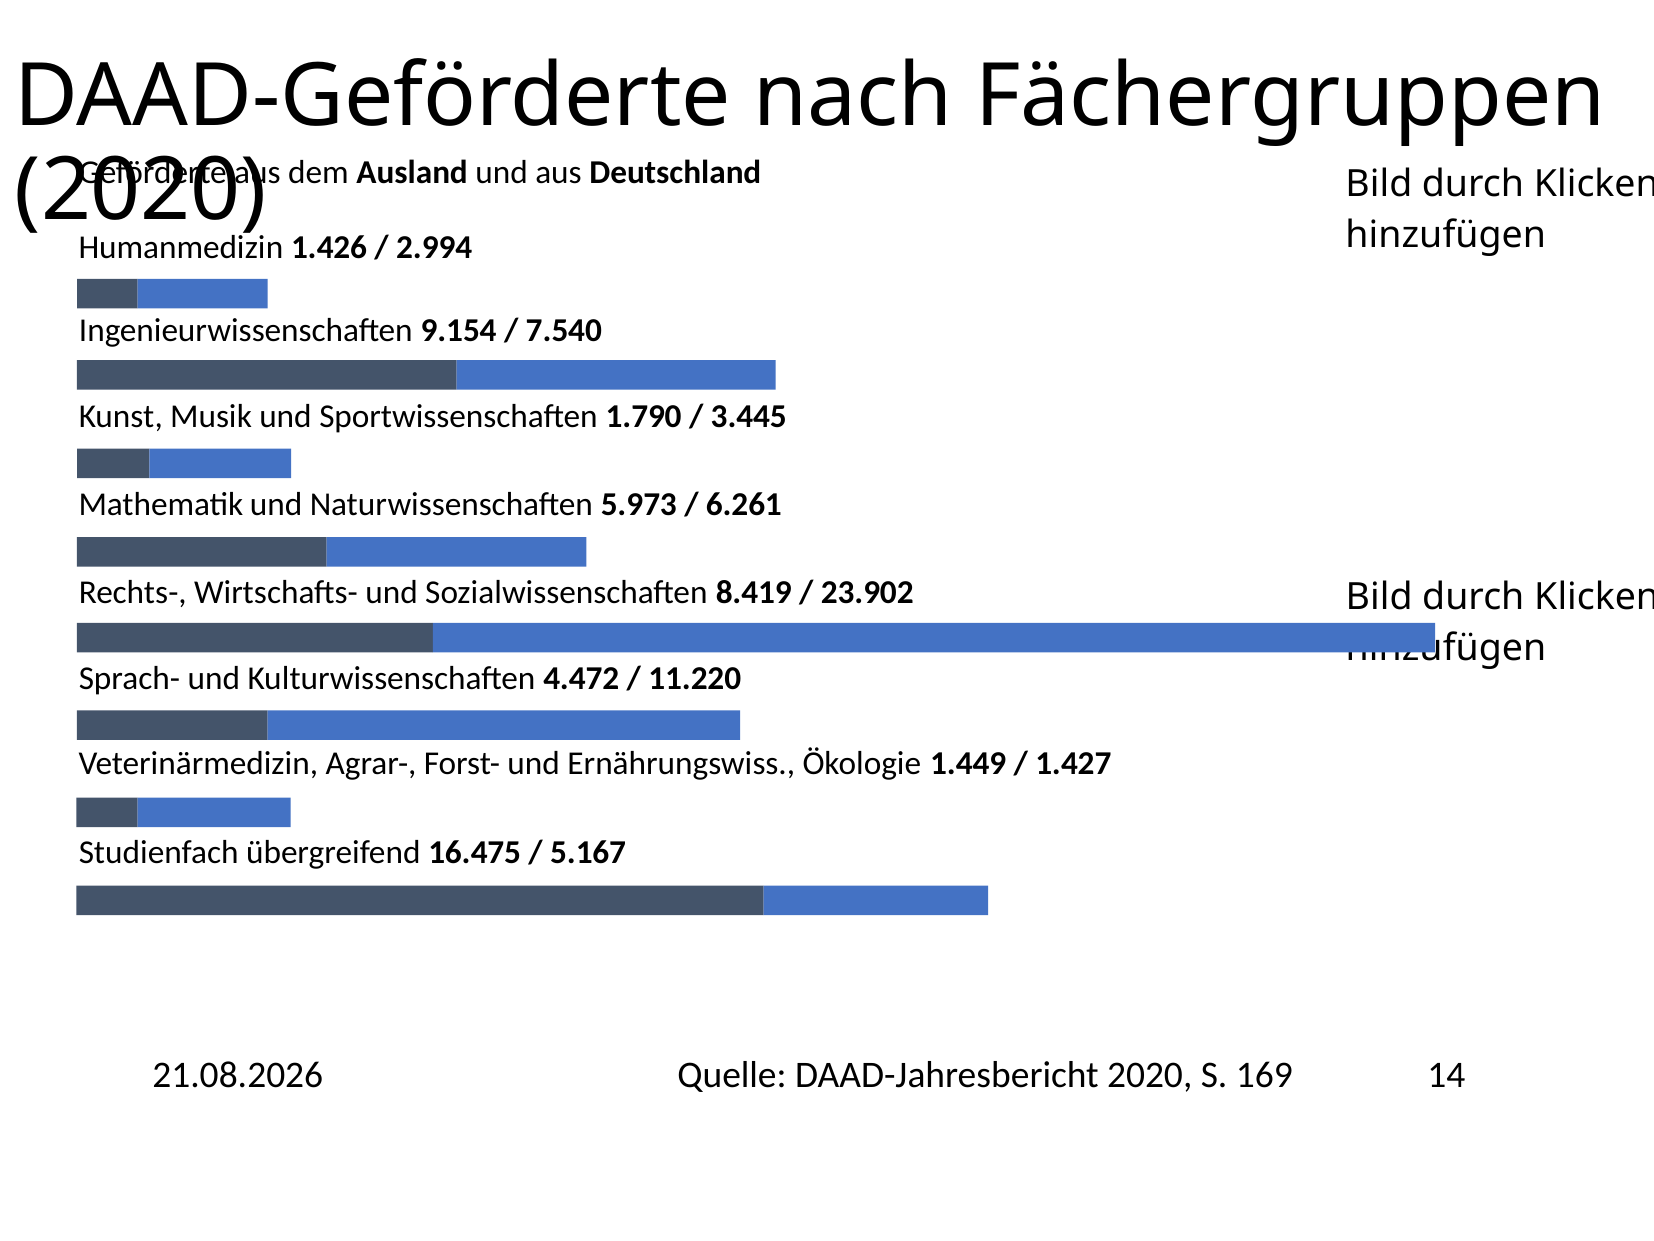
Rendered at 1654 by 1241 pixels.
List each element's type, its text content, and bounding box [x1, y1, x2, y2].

text_box Studienfach übergreifend 16.475 / 5.167 [78, 838, 984, 873]
text_box Quelle: DAAD-Jahresbericht 2020, S. 169 [662, 1042, 1338, 1103]
text_box [76, 885, 989, 916]
text_box Sprach- und Kulturwissenschaften 4.472 / 11.220 [78, 664, 984, 698]
text_box [76, 360, 776, 390]
text_box Veterinärmedizin, Agrar-, Forst- und Ernährungswiss., Ökologie 1.449 / 1.427 [78, 749, 1213, 783]
title DAAD-Geförderte nach Fächergruppen (2020) [0, 42, 1654, 111]
text_box Humanmedizin 1.426 / 2.994 [78, 233, 553, 268]
text_box 04.10.2023 [137, 1042, 588, 1103]
text_box [77, 448, 292, 479]
text_box [1412, 1042, 1654, 1103]
text_box [76, 537, 587, 567]
text_box Rechts-, Wirtschafts- und Sozialwissenschaften 8.419 / 23.902 [78, 578, 984, 613]
text_box [77, 278, 268, 309]
text_box [76, 710, 741, 740]
text_box Kunst, Musik und Sportwissenschaften 1.790 / 3.445 [78, 402, 915, 437]
text_box [76, 622, 1436, 653]
text_box Mathematik und Natur­wissenschaften 5.973 / 6.261 [78, 490, 901, 524]
text_box Geförderte aus dem Ausland und aus Deutschland [78, 158, 800, 193]
text_box [76, 797, 291, 828]
text_box Ingenieurwissenschaften 9.154 / 7.540 [78, 316, 726, 350]
